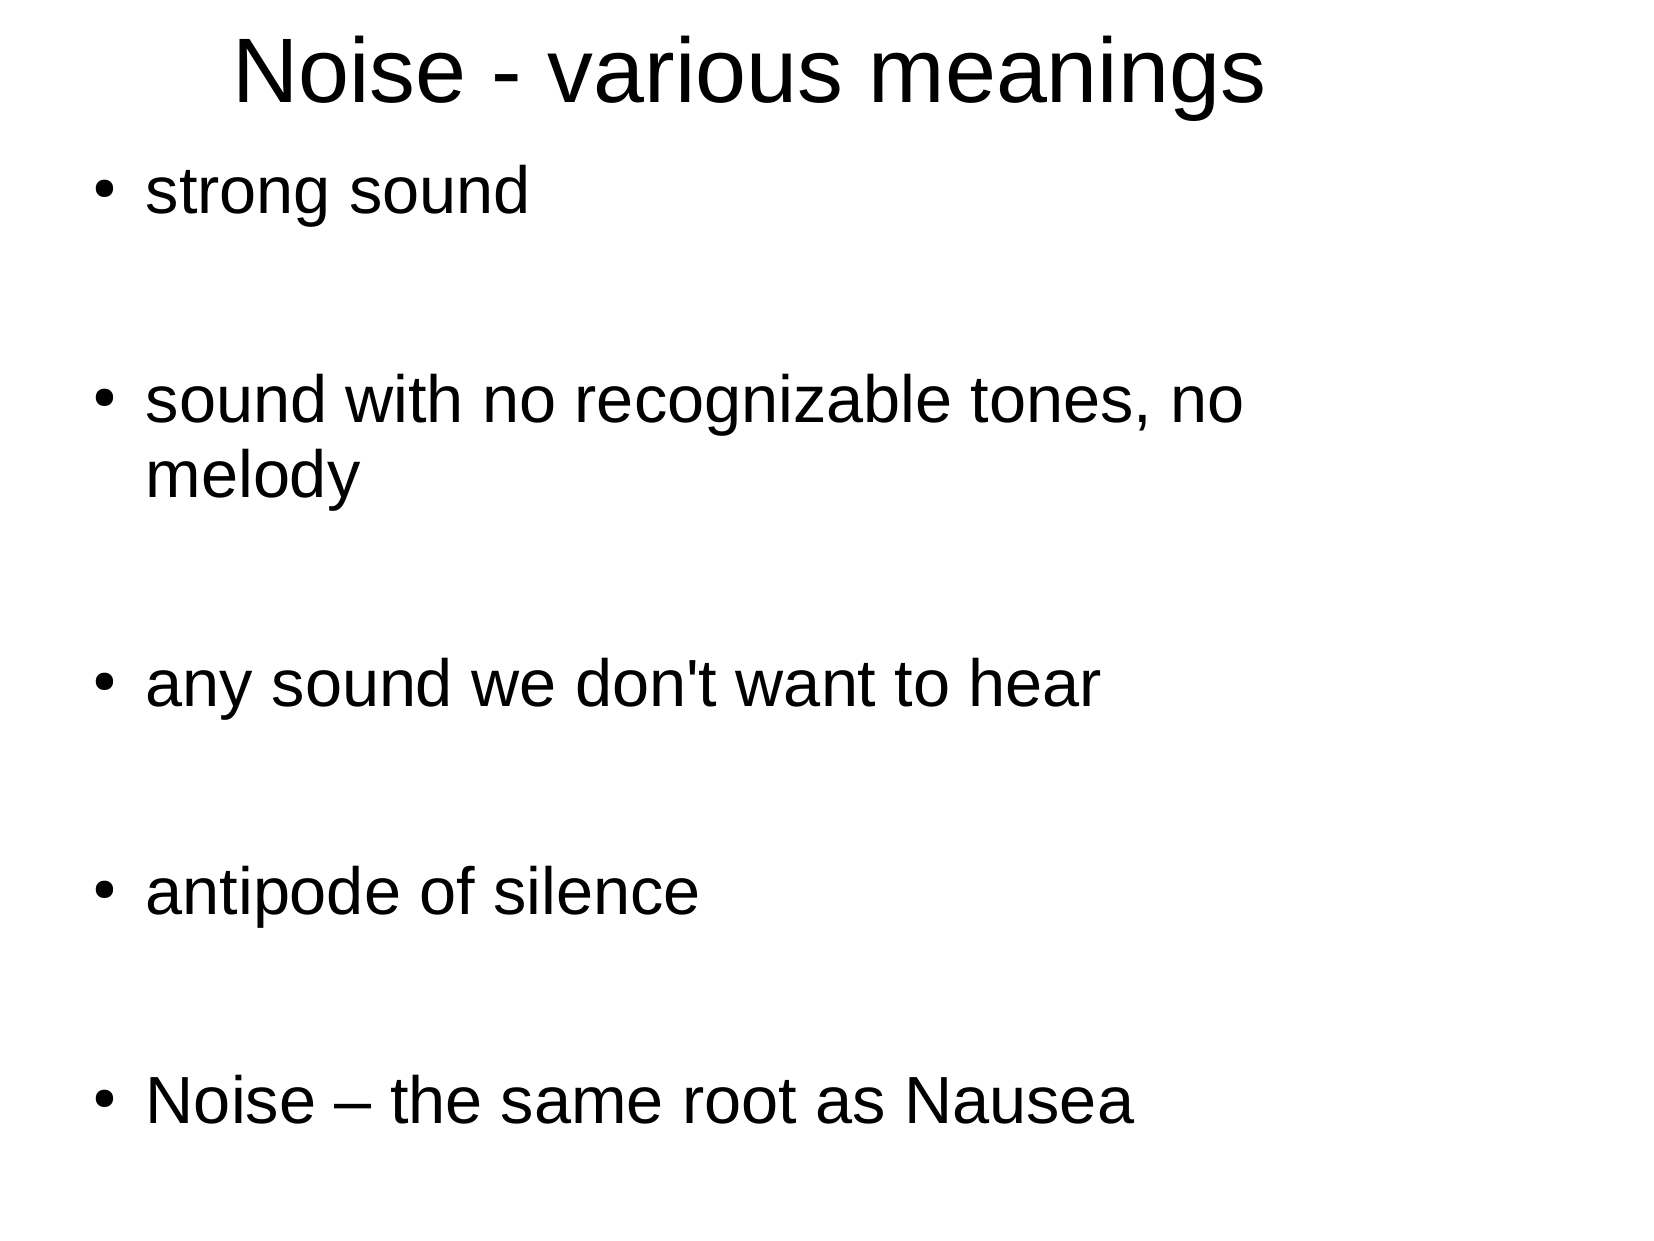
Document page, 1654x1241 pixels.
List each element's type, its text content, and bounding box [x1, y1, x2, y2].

list strong sound sound with no recognizable tones, no melody any sound we don't want to hear antipode of silence Noise – the same root as Nausea [75, 153, 1425, 1138]
title Noise - various meanings [75, 0, 1425, 153]
